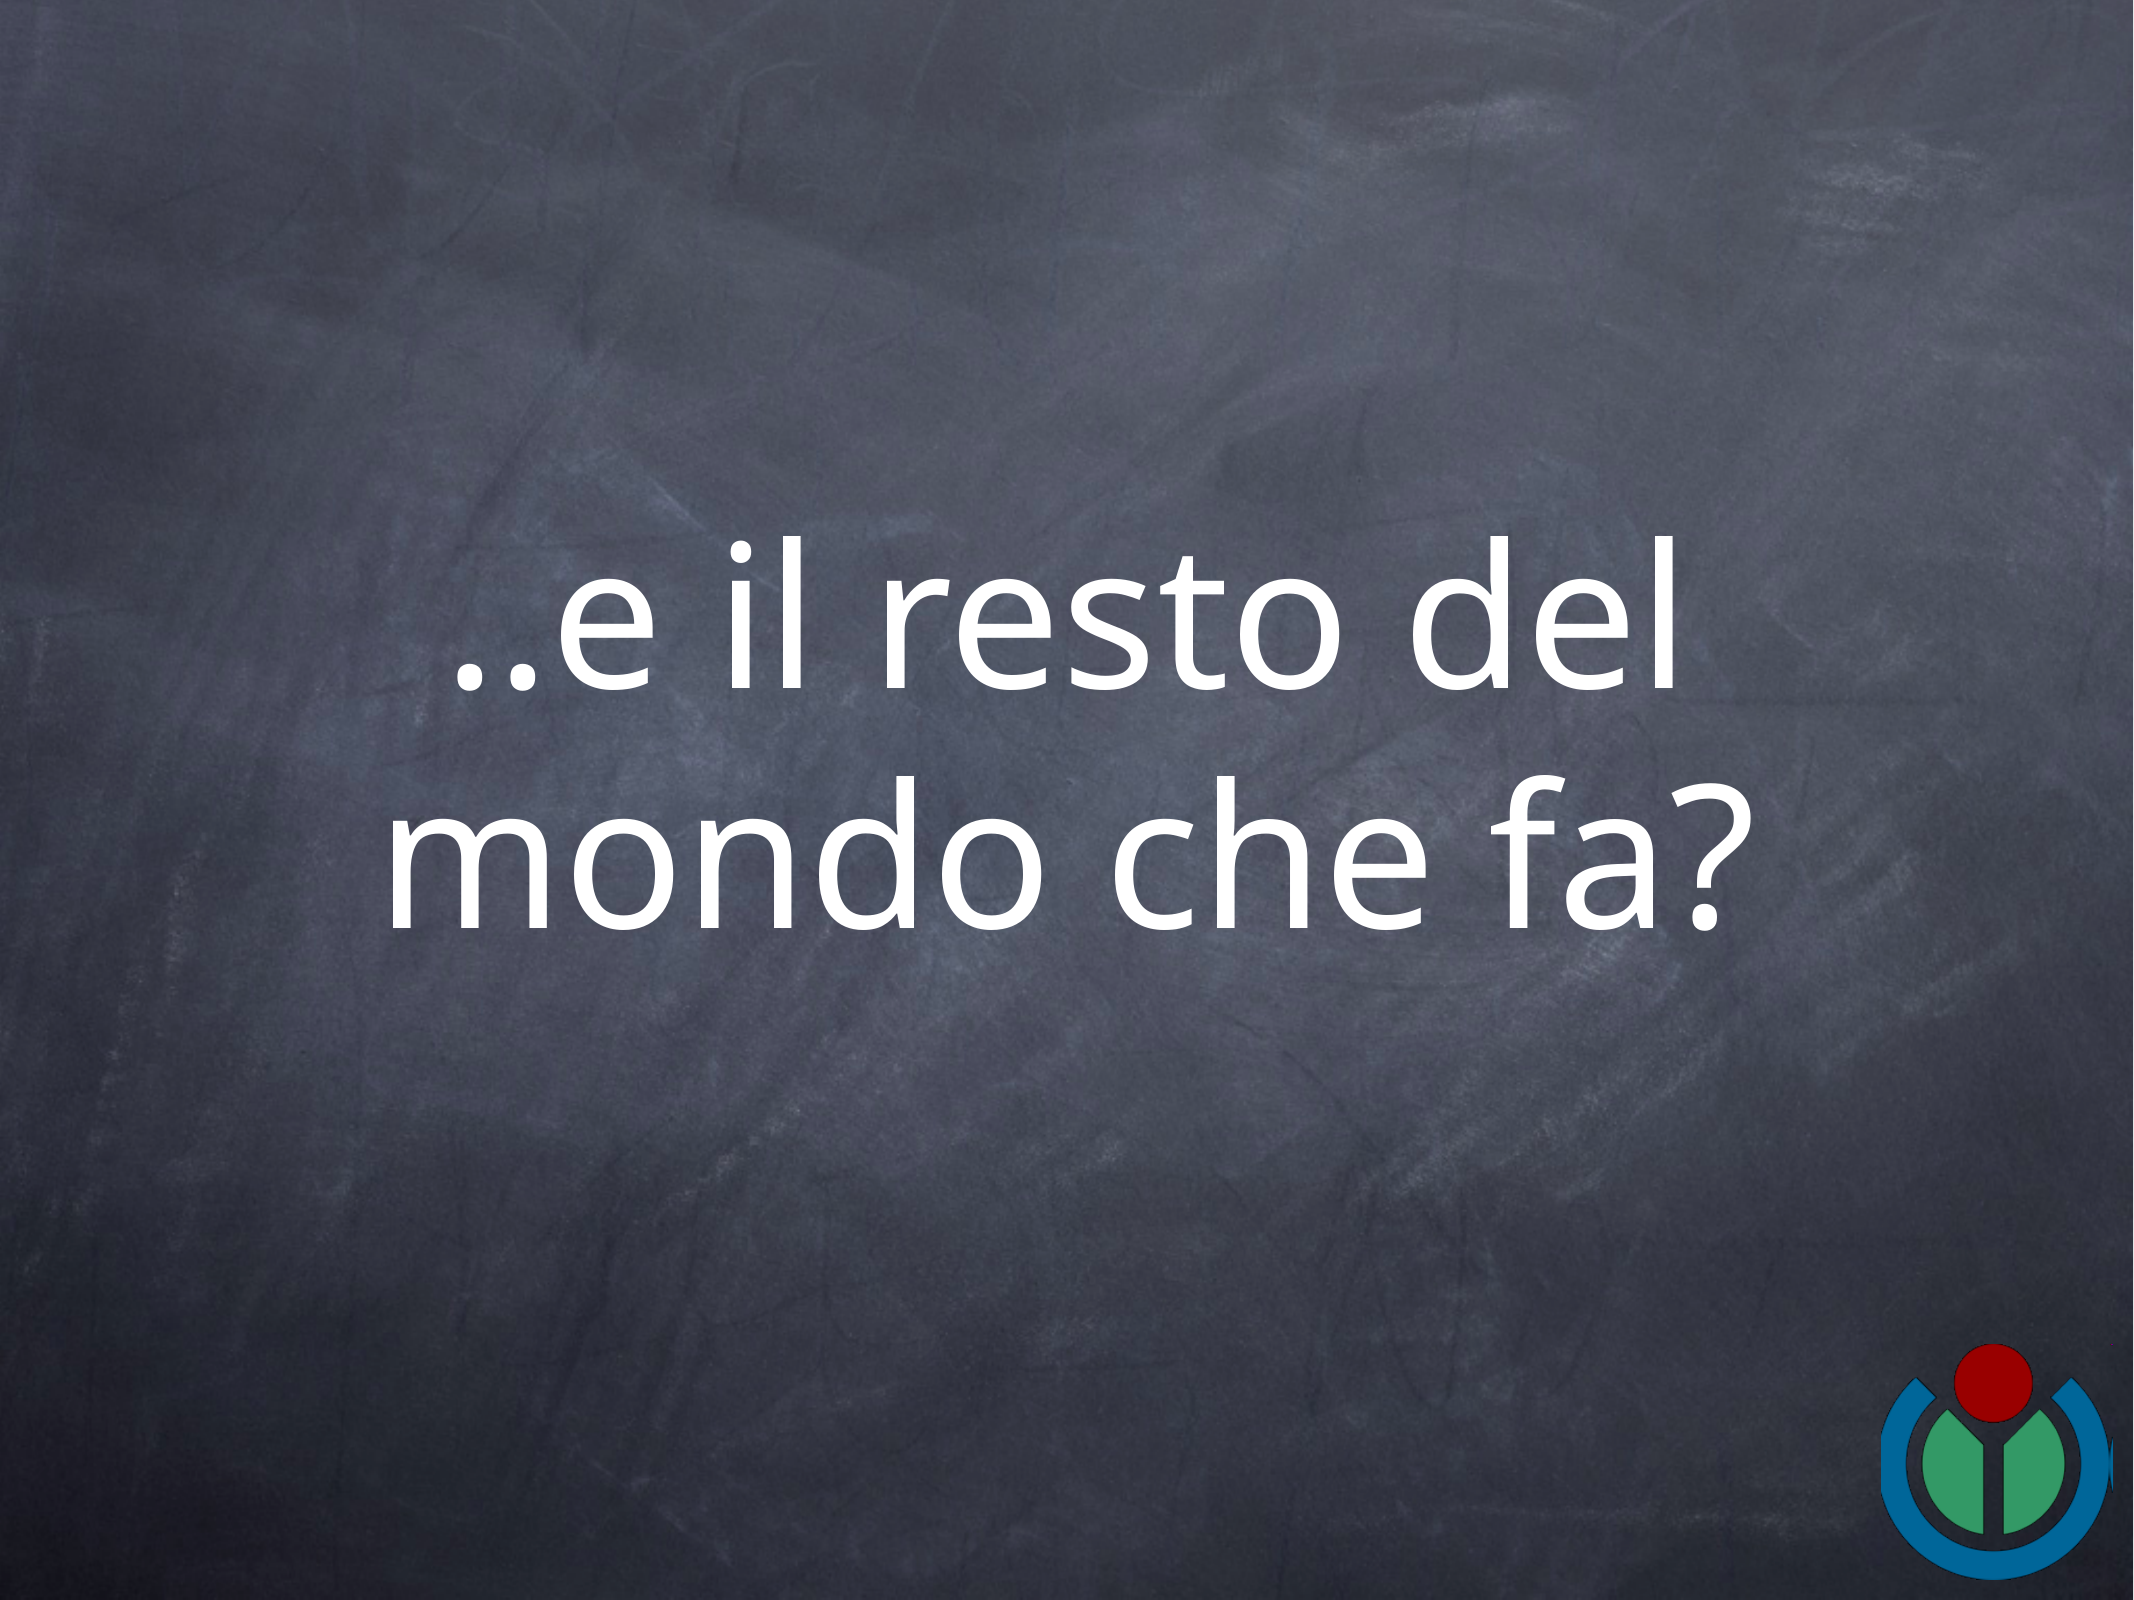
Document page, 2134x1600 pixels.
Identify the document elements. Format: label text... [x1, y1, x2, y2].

picture [0, 0, 2134, 1600]
title ..e il resto del mondo che fa? [208, 386, 1925, 978]
